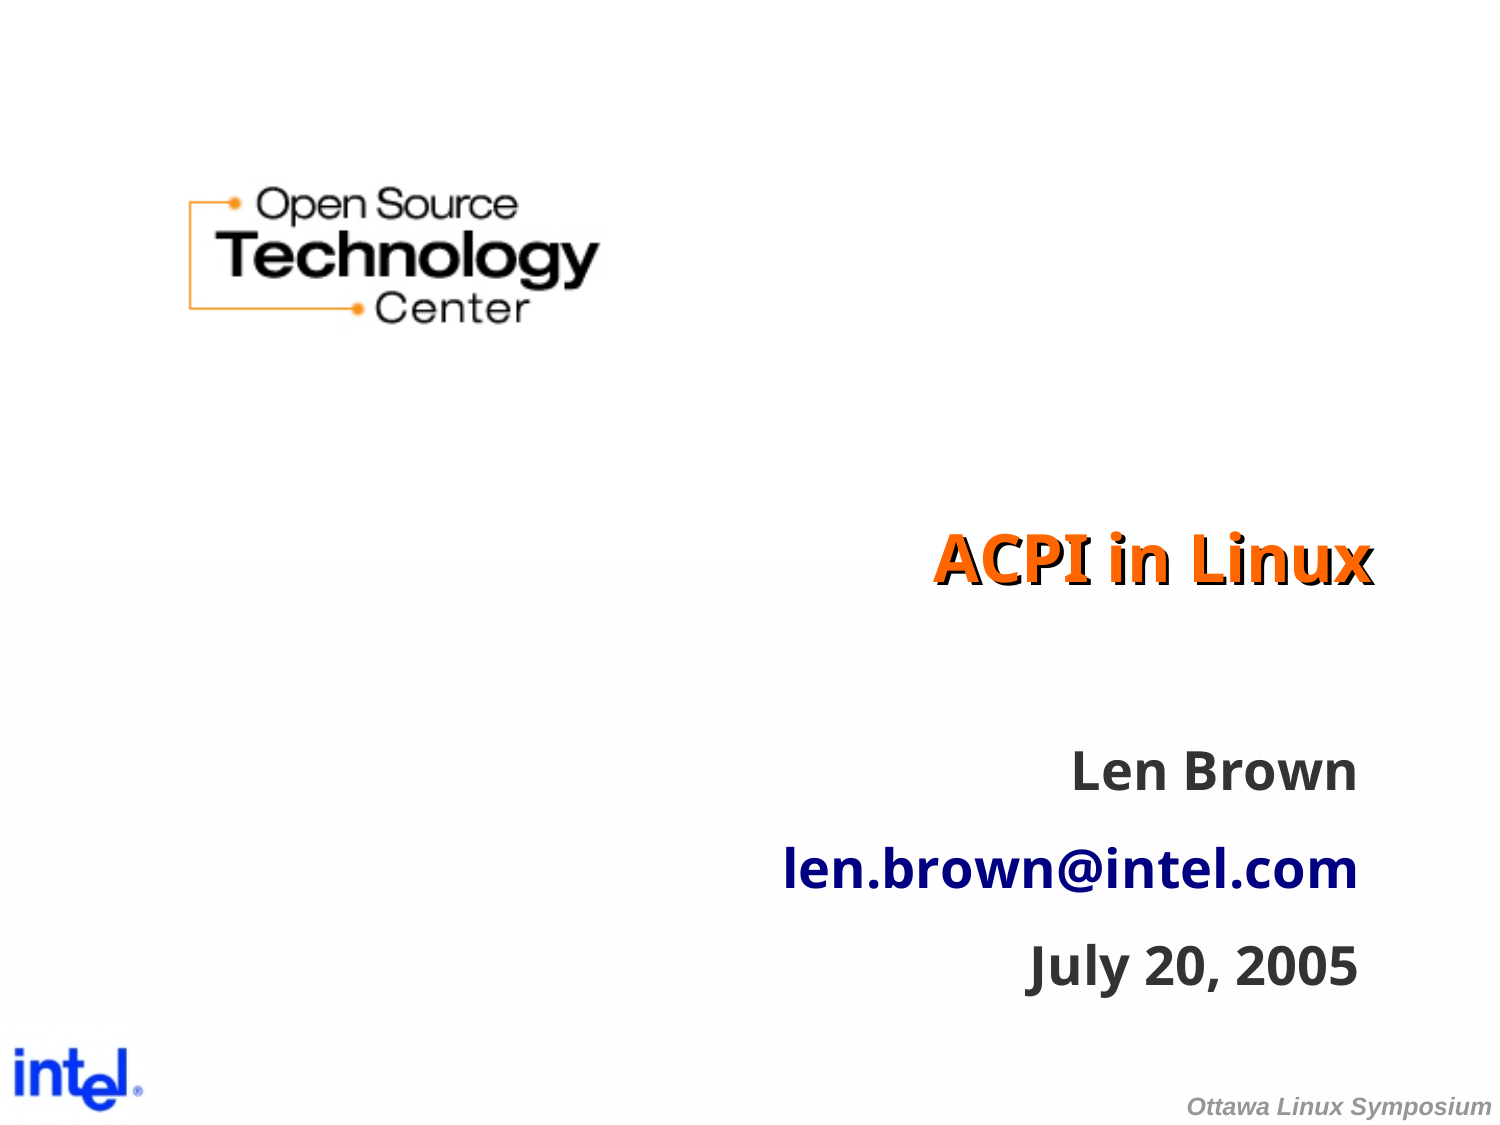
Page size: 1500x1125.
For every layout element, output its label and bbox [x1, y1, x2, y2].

picture [0, 1025, 150, 1125]
picture [137, 150, 638, 351]
